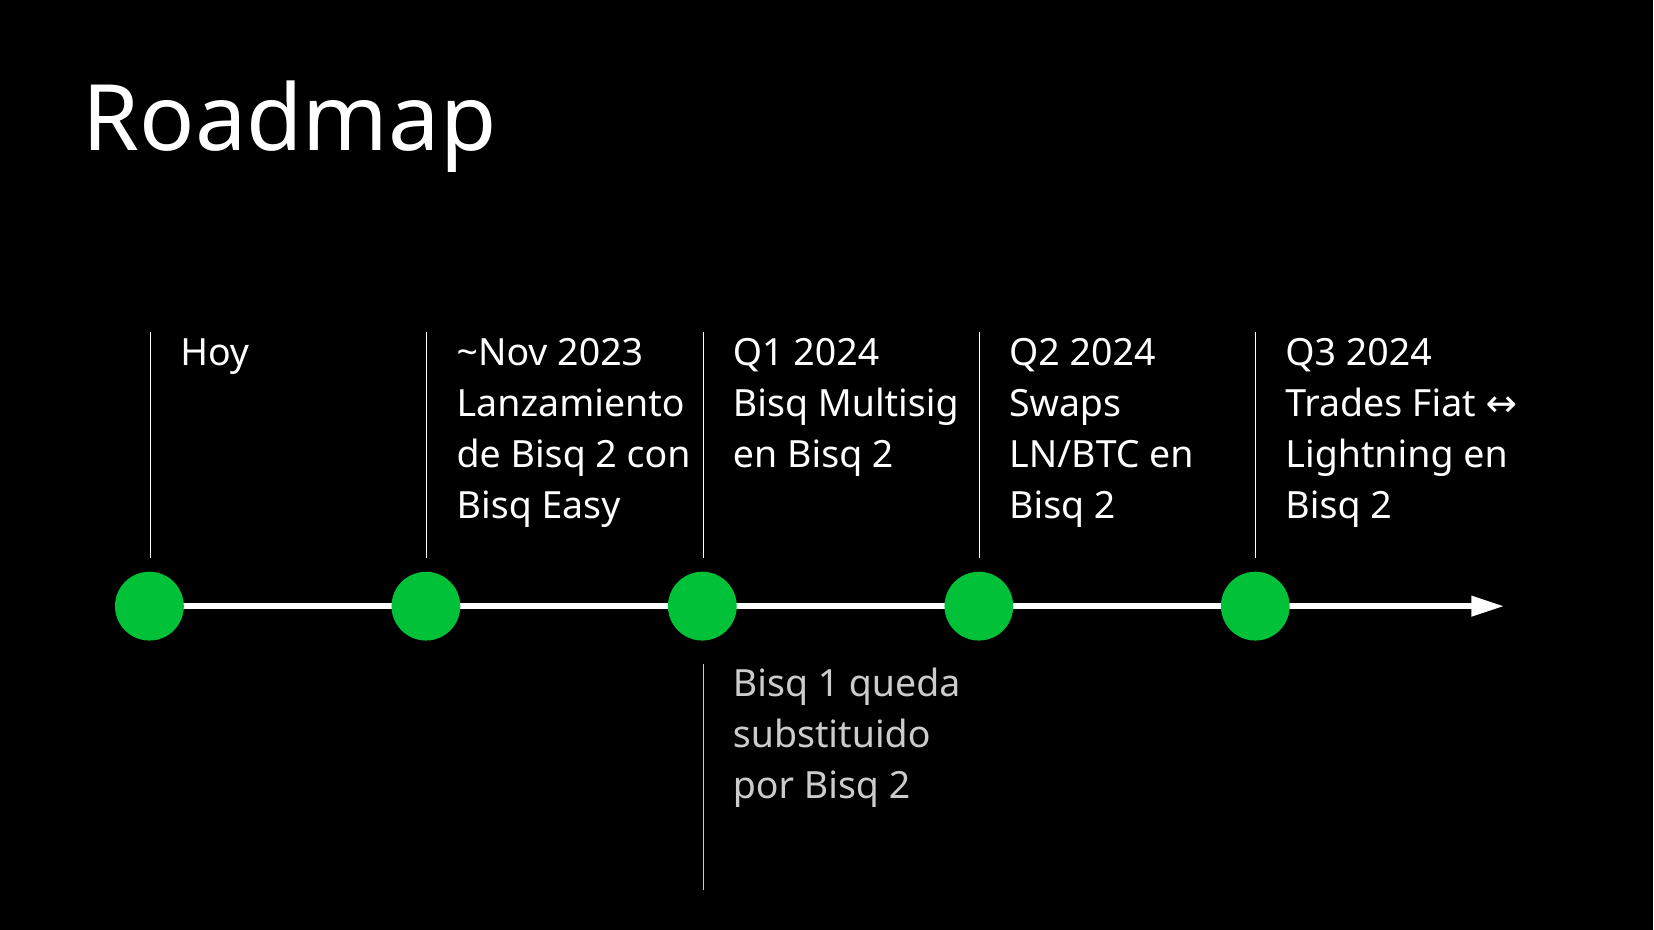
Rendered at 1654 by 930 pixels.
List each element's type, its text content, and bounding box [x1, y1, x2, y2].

text_box Bisq 1 queda substituido por Bisq 2 [718, 649, 989, 875]
text_box Q1 2024 Bisq Multisig en Bisq 2 [718, 317, 989, 543]
text_box Hoy [165, 317, 436, 543]
text_box [1220, 571, 1290, 641]
text_box [114, 571, 184, 641]
text_box [944, 571, 1014, 641]
text_box Q3 2024 Trades Fiat ↔ Lightning en Bisq 2 [1270, 317, 1541, 543]
text_box ~Nov 2023 Lanzamiento de Bisq 2 con Bisq Easy [441, 317, 712, 543]
text_box [667, 571, 737, 641]
title Roadmap [82, 37, 1571, 193]
text_box [391, 571, 461, 641]
text_box Q2 2024 Swaps LN/BTC en Bisq 2 [994, 317, 1265, 543]
